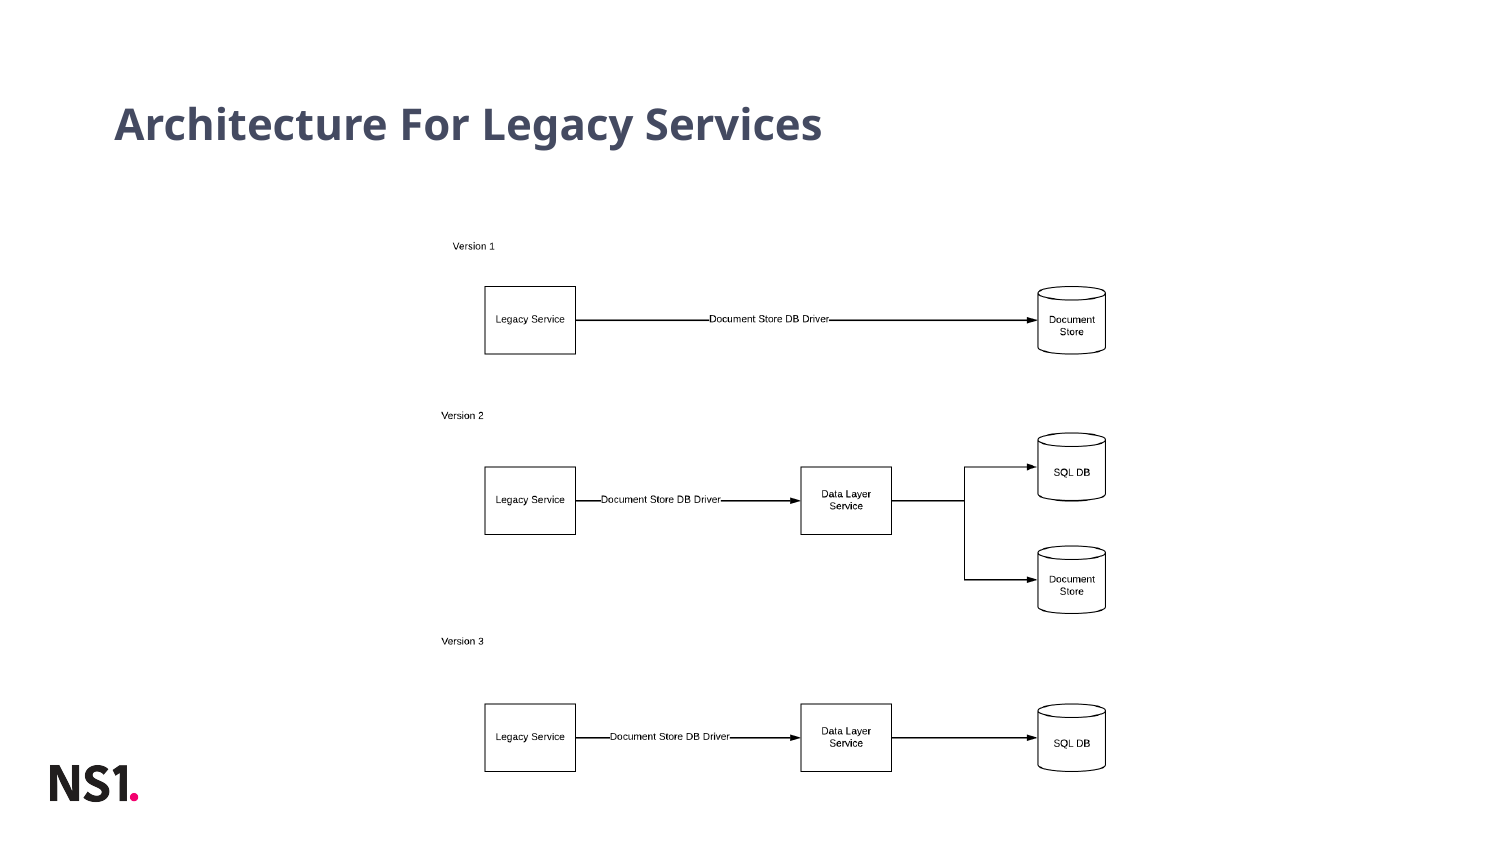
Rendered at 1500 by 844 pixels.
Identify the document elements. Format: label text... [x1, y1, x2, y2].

picture [46, 761, 140, 805]
picture [372, 207, 1128, 794]
title Architecture For Legacy Services [103, 44, 1397, 208]
